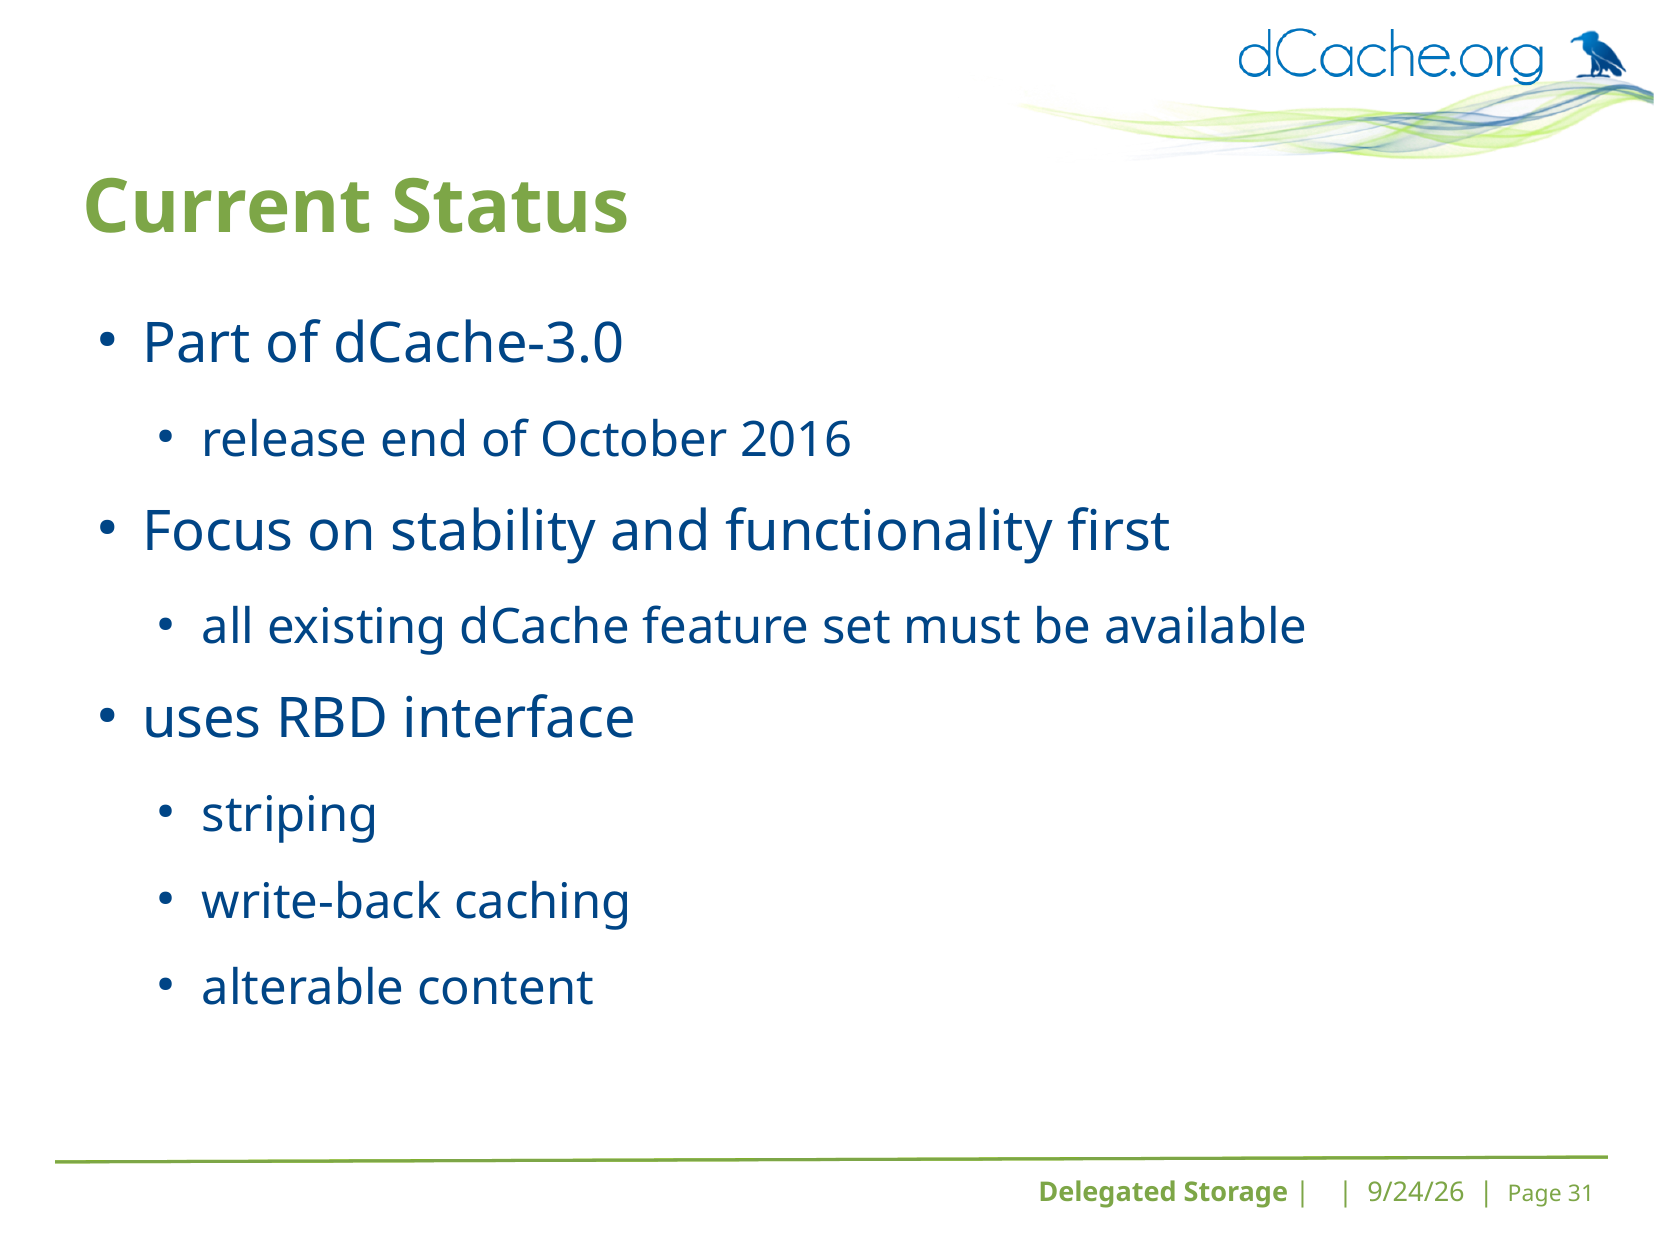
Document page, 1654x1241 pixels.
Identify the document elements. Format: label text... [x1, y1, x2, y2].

list Part of dCache-3.0 release end of October 2016 Focus on stability and functionality first all existing dCache feature set must be available uses RBD interface striping write-back caching alterable content [82, 302, 1571, 1023]
title Current Status [82, 155, 1605, 252]
picture [956, 16, 1654, 169]
